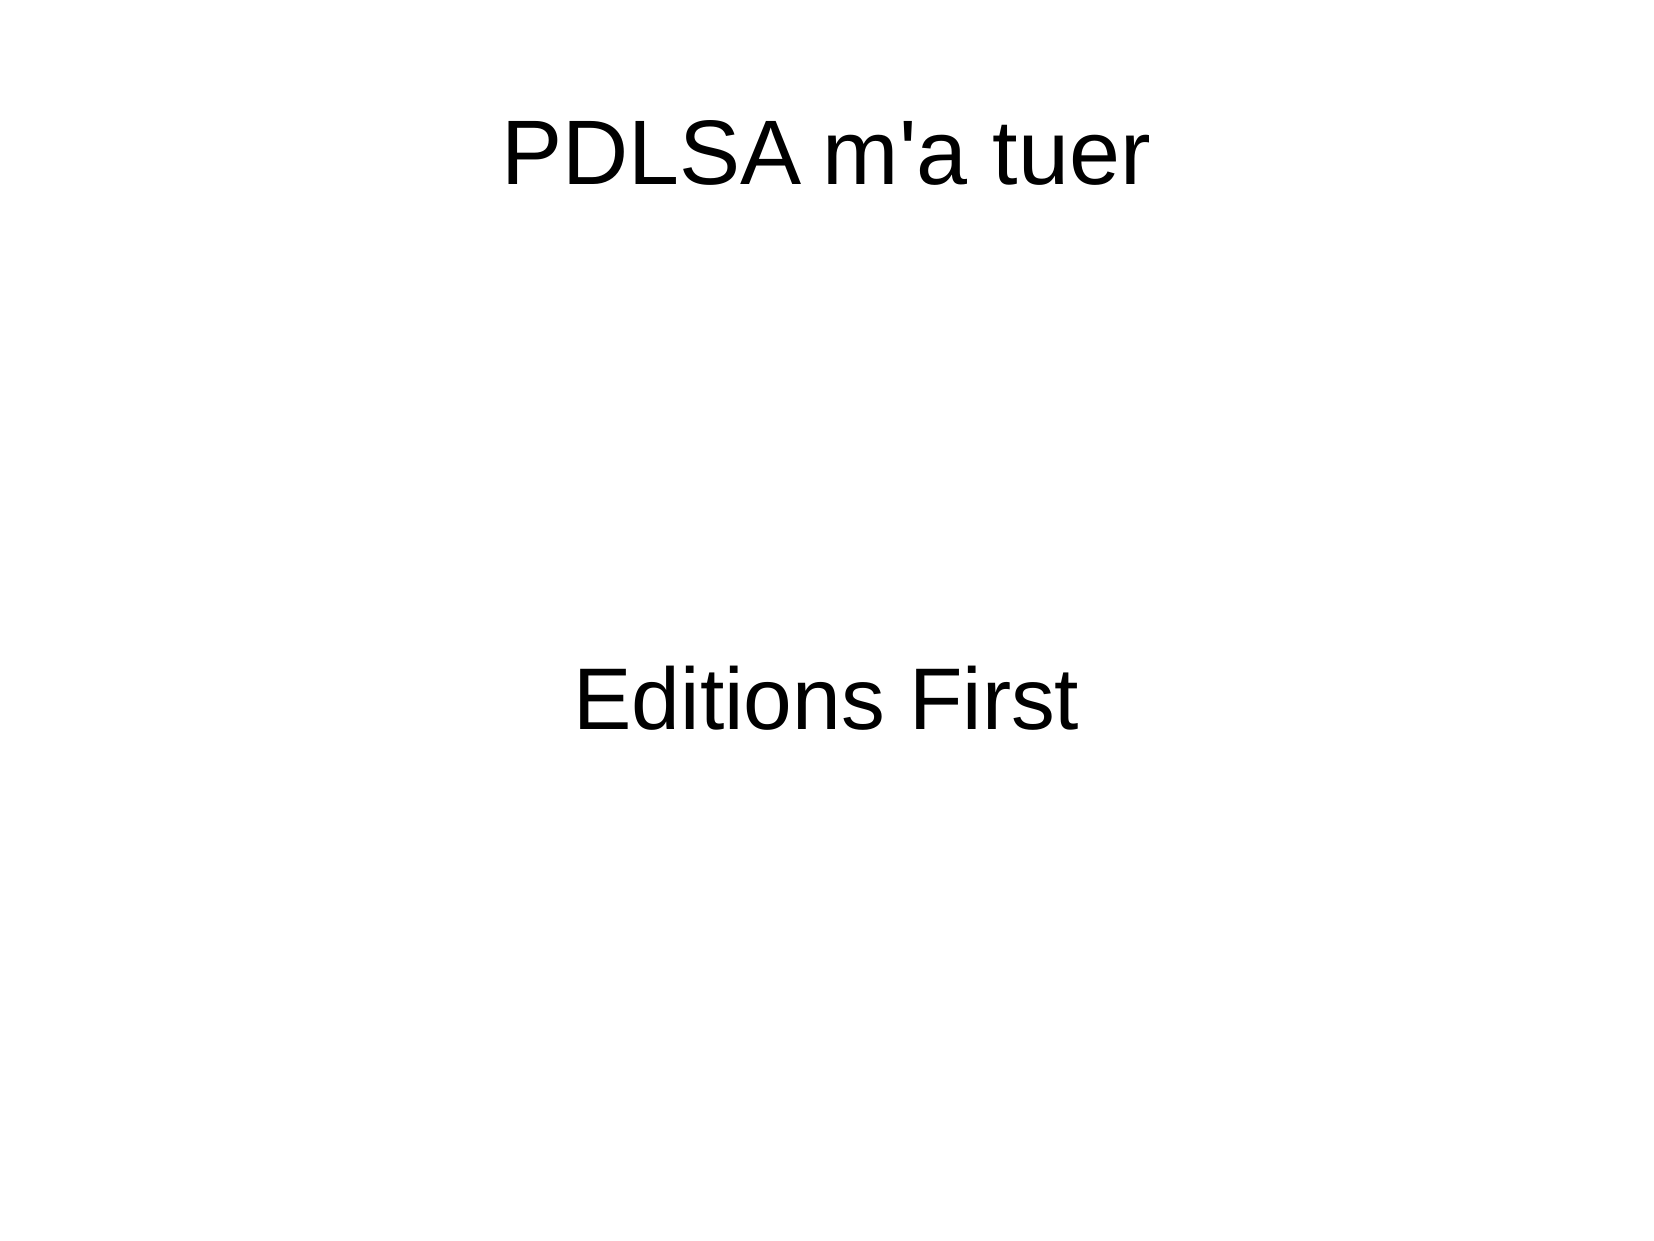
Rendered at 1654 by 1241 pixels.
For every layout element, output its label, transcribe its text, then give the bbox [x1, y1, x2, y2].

subtitle Editions First [82, 297, 1571, 1102]
title PDLSA m'a tuer [82, 56, 1571, 250]
